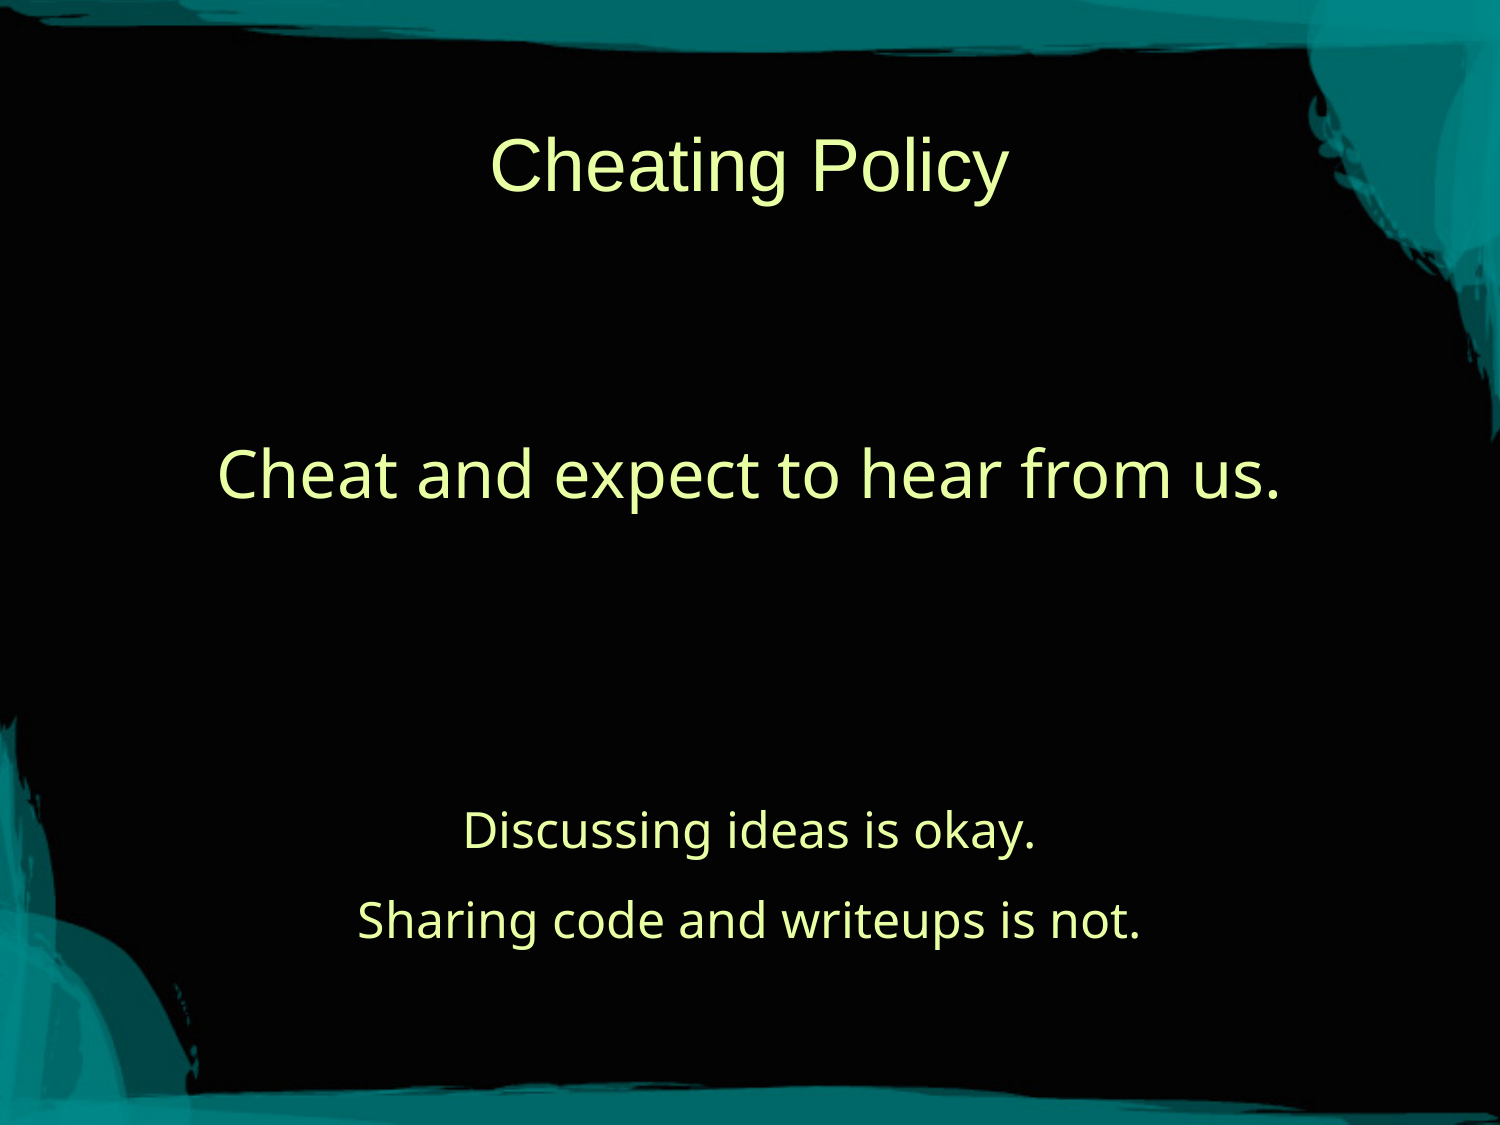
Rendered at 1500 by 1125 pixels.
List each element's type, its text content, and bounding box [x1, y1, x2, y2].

list Cheat and expect to hear from us. Discussing ideas is okay. Sharing code and writeups is not. [87, 299, 1413, 1026]
title Cheating Policy [87, 69, 1413, 263]
picture [0, 0, 1500, 1125]
